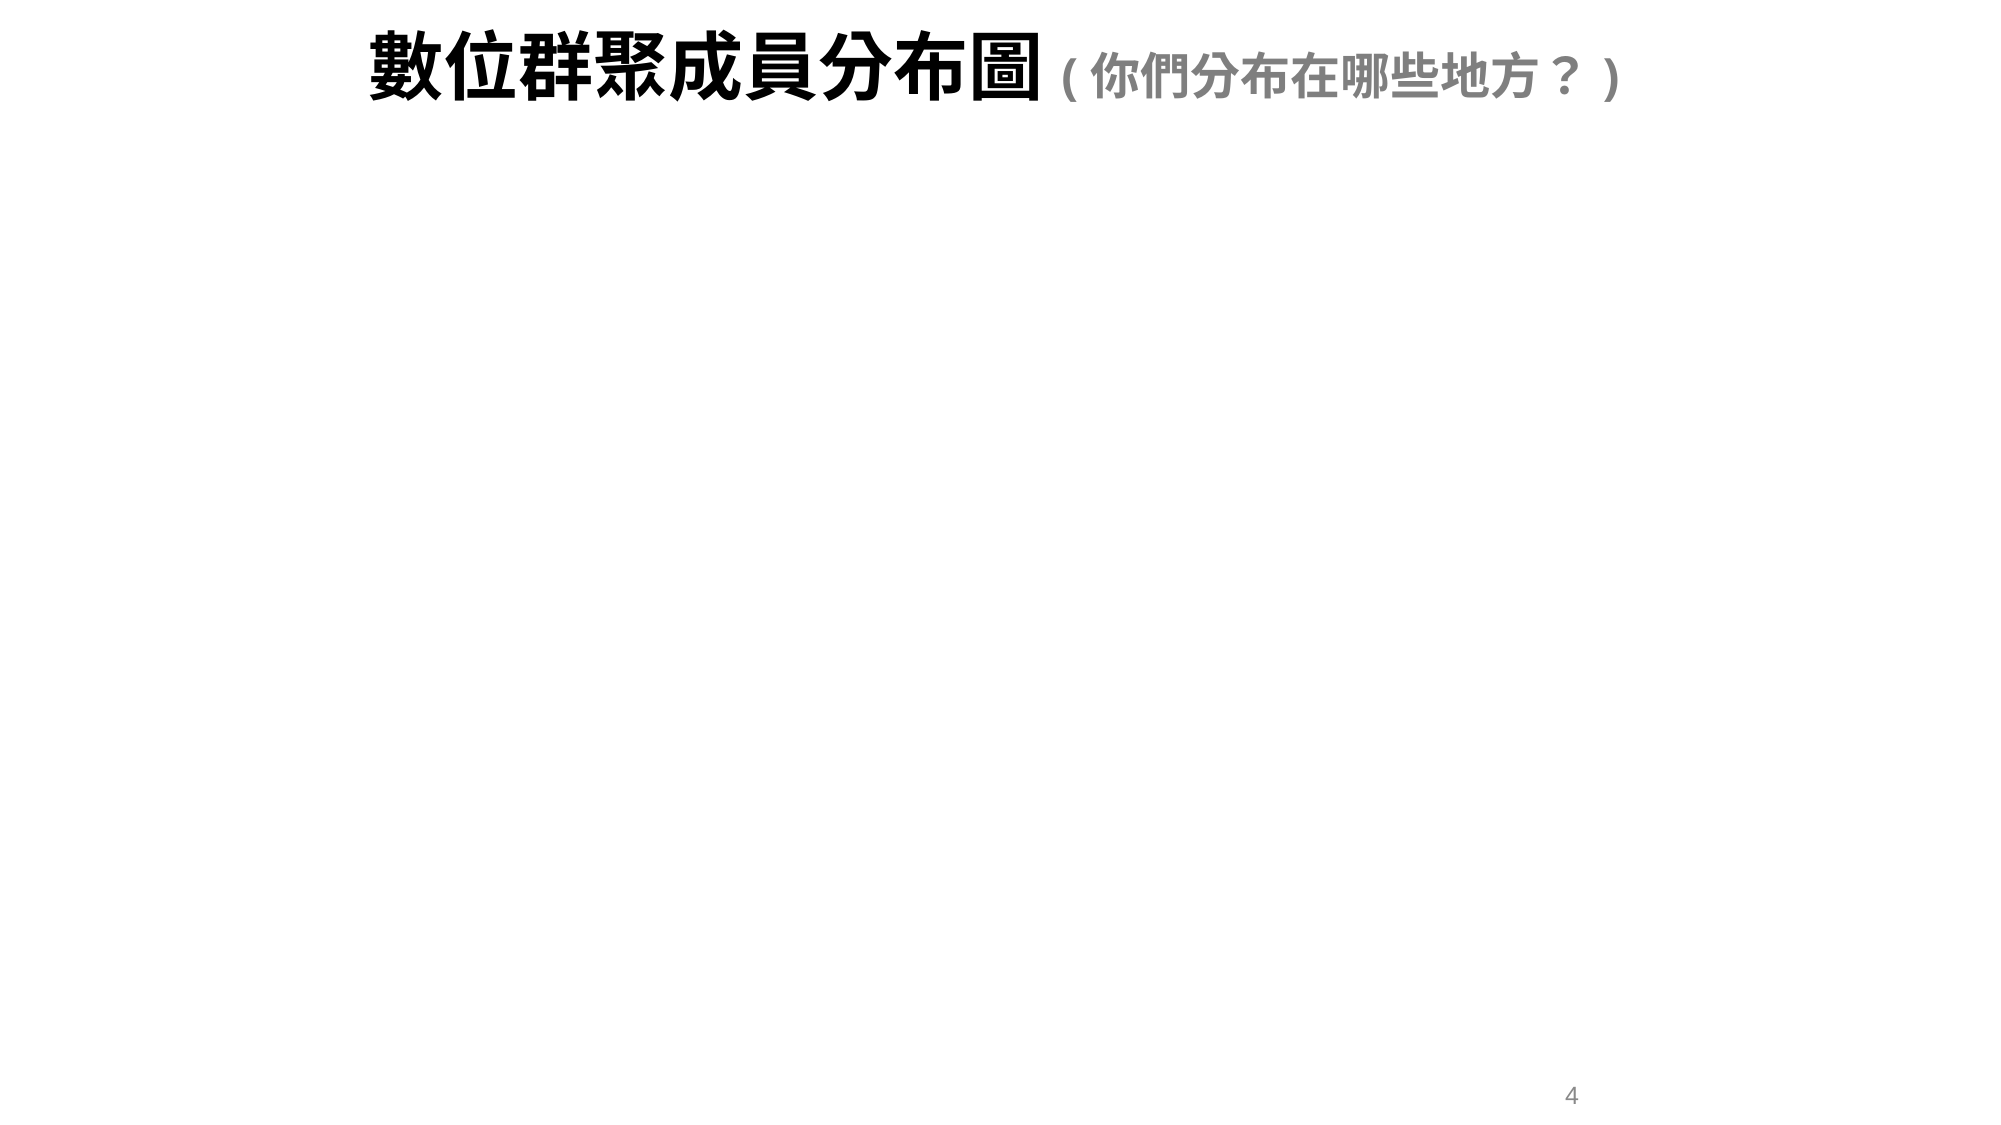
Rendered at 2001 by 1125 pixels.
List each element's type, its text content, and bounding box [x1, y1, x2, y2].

text_box 數位群聚成員分布圖(你們分布在哪些地方？) [220, 12, 1768, 117]
